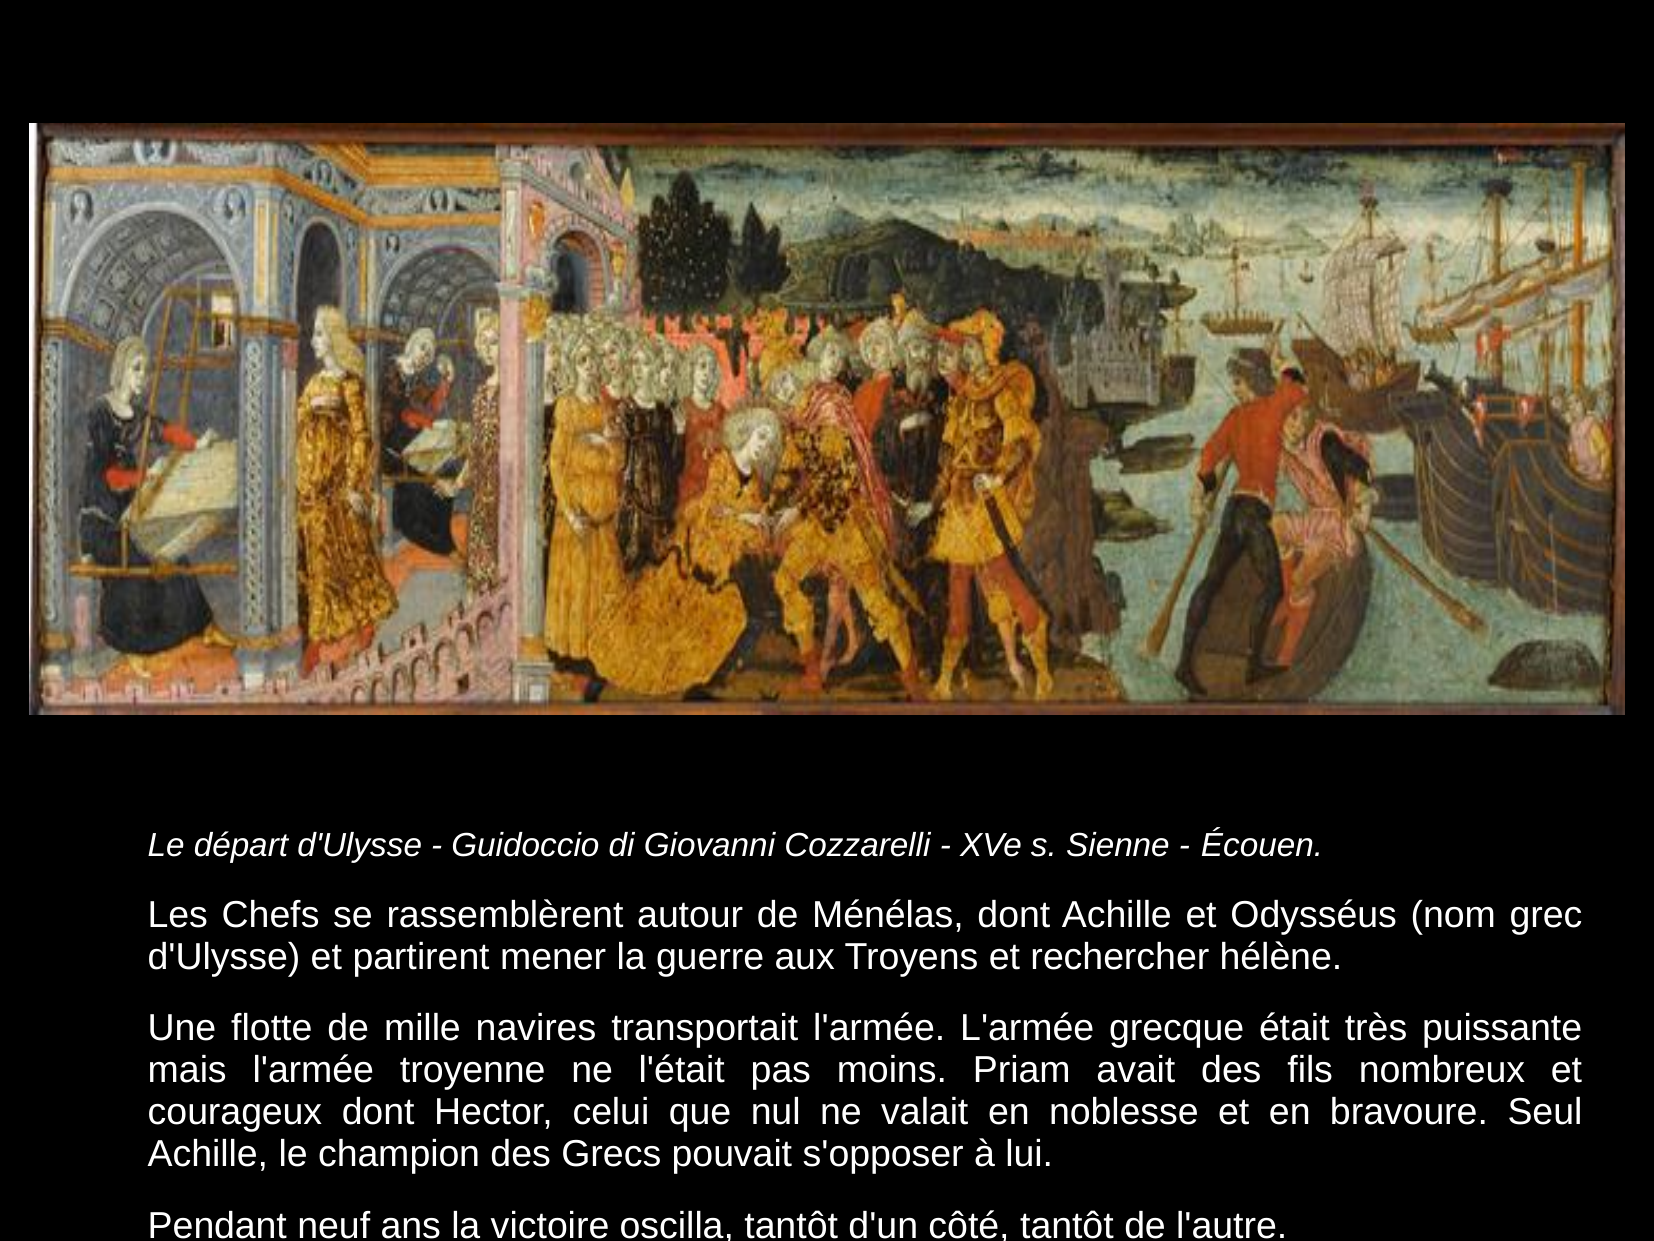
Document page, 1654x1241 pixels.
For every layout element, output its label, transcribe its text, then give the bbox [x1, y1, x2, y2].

list Le départ d'Ulysse - Guidoccio di Giovanni Cozzarelli - XVe s. Sienne - Écouen. Les Chefs se rassemblèrent autour de Ménélas, dont Achille et Odysséus (nom grec d'Ulysse) et partirent mener la guerre aux Troyens et rechercher hélène. Une flotte de mille navires transportait l'armée. L'armée grecque était très puissante mais l'armée troyenne ne l'était pas moins. Priam avait des fils nombreux et courageux dont Hector, celui que nul ne valait en noblesse et en bravoure. Seul Achille, le champion des Grecs pouvait s'opposer à lui. Pendant neuf ans la victoire oscilla, tantôt d'un côté, tantôt de l'autre. [76, 826, 1583, 1241]
text_box [0, 0, 1654, 1241]
picture [29, 123, 1625, 715]
